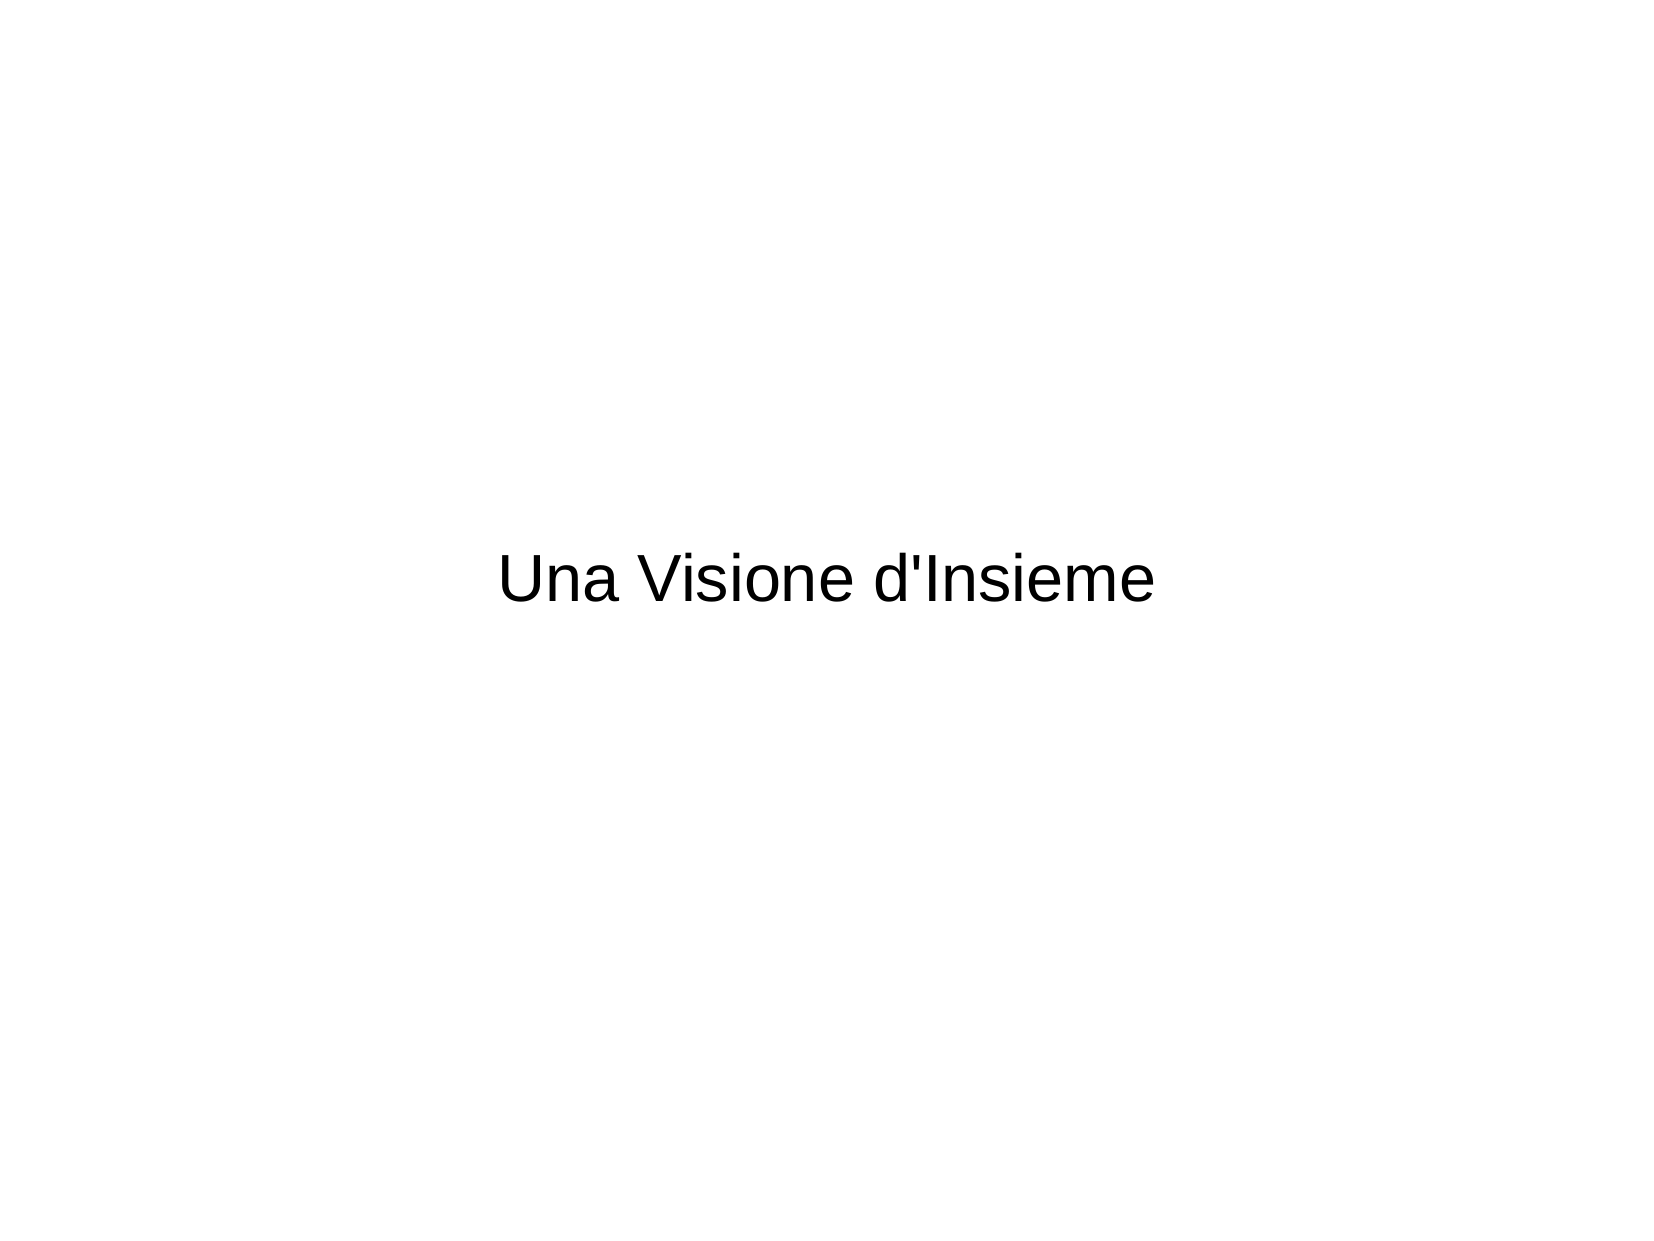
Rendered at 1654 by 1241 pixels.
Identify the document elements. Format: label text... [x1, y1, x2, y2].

subtitle Una Visione d'Insieme [82, 49, 1571, 1107]
